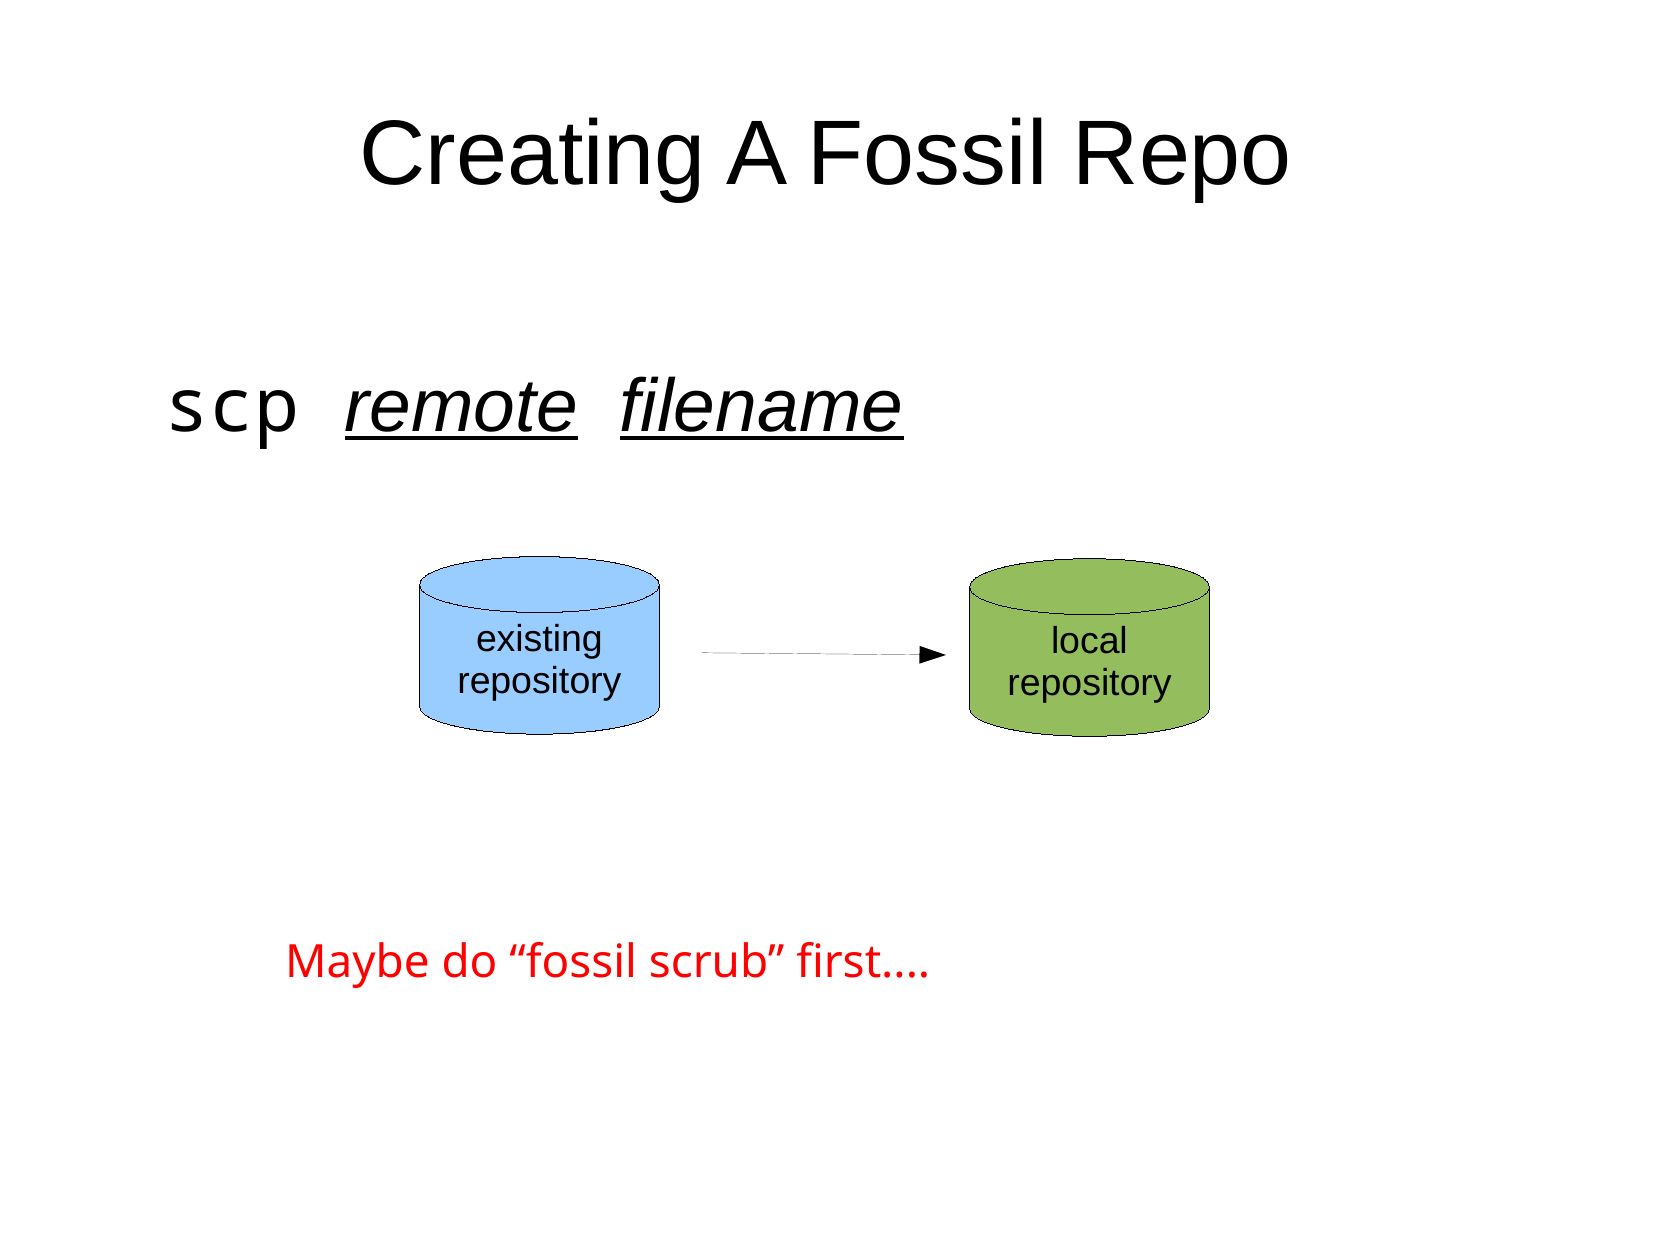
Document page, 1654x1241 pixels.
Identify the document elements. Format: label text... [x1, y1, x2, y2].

text_box existing repository [419, 556, 660, 735]
text_box local repository [969, 558, 1210, 737]
text_box scp remote filename [149, 344, 955, 446]
text_box Maybe do “fossil scrub” first.... [270, 921, 912, 990]
title Creating A Fossil Repo [82, 56, 1571, 250]
